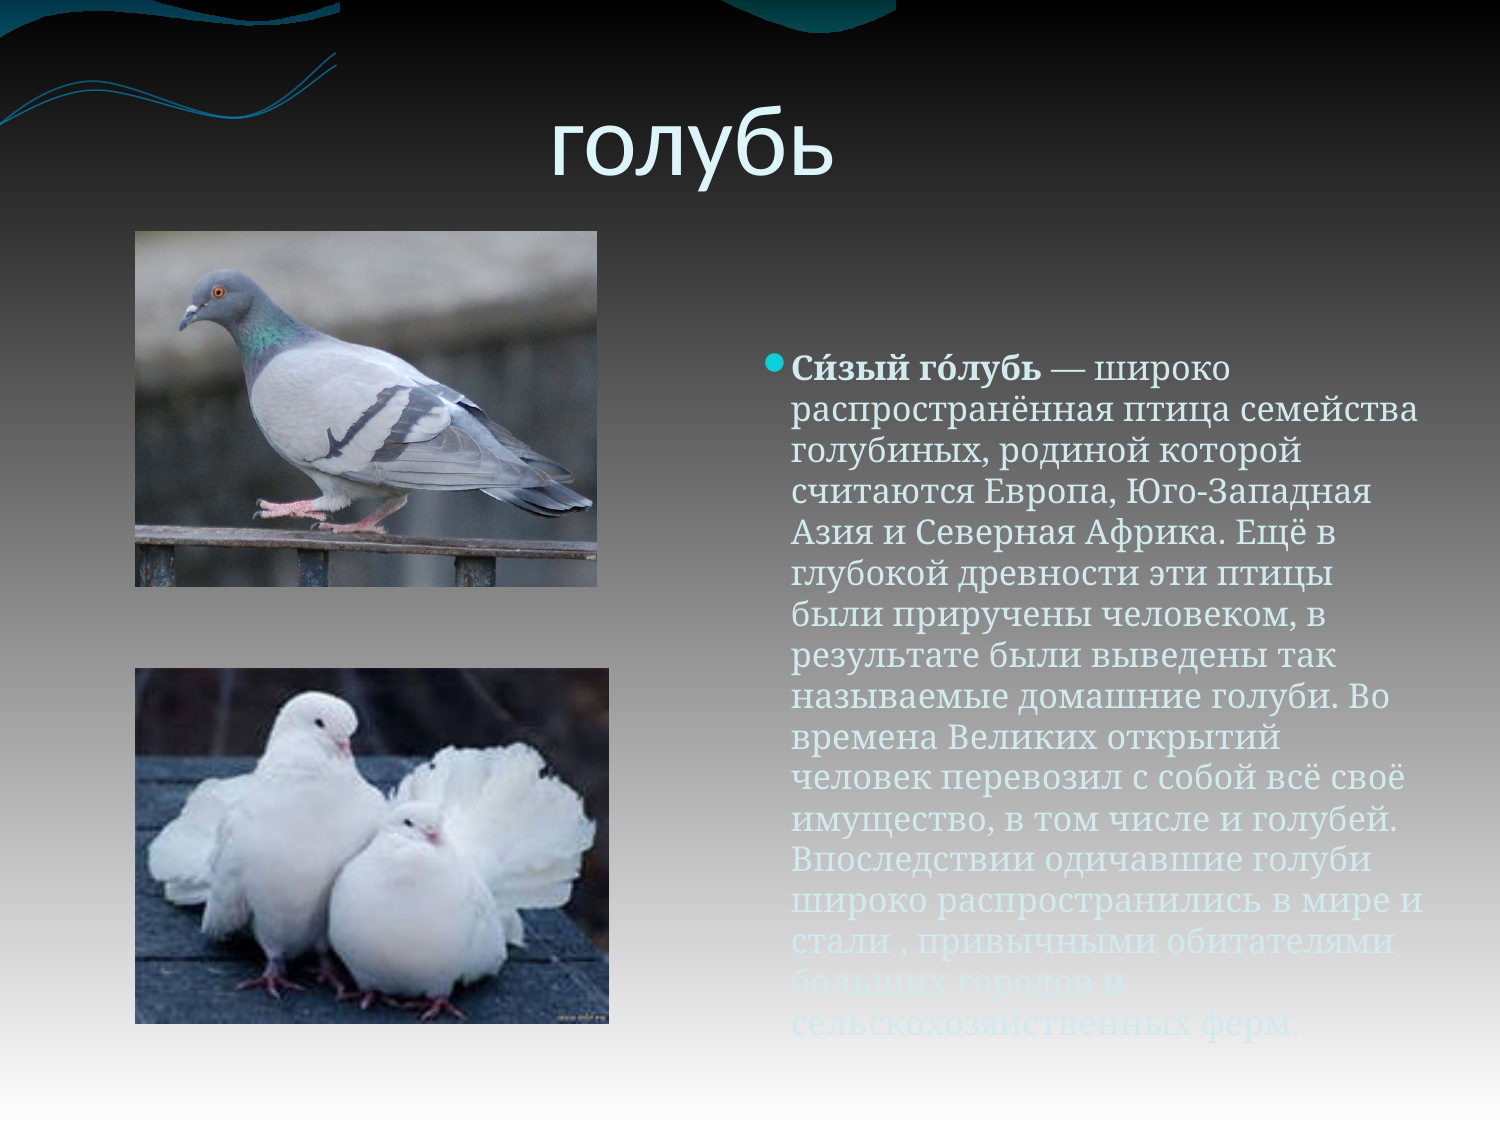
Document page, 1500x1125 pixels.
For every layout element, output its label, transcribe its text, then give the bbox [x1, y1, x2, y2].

title голубь [549, 66, 1500, 197]
picture [135, 231, 597, 587]
picture [135, 668, 609, 1024]
list Си́зый го́лубь — широко распространённая птица семейства голубиных, родиной которой считаются Европа, Юго-Западная Азия и Северная Африка. Ещё в глубокой древности эти птицы были приручены человеком, в результате были выведены так называемые домашние голуби. Во времена Великих открытий человек перевозил с собой всё своё имущество, в том числе и голубей. Впоследствии одичавшие голуби широко распространились в мире и стали , привычными обитателями больших городов и сельскохозяйственных ферм. [762, 314, 1425, 1043]
